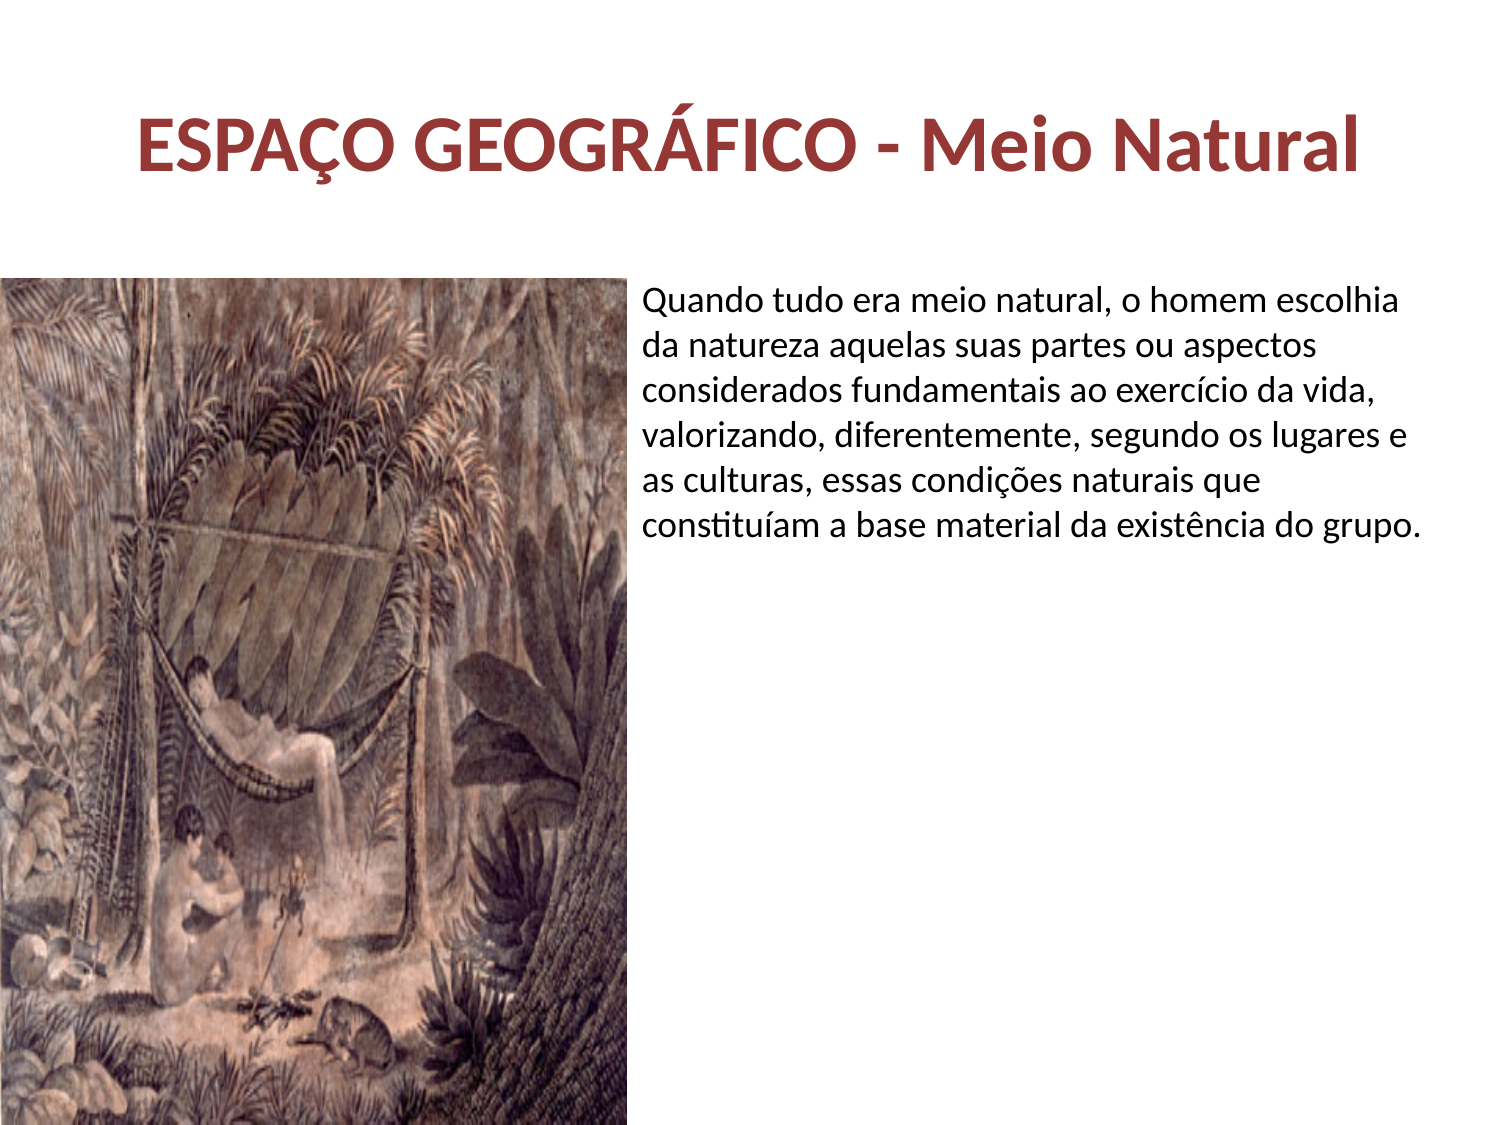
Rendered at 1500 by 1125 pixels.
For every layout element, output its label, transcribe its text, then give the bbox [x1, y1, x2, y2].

list Quando tudo era meio natural, o homem escolhia da natureza aquelas suas partes ou aspectos considerados fundamentais ao exercício da vida, valorizando, diferentemente, segundo os lugares e as culturas, essas condições naturais que constituíam a base material da existência do grupo. [626, 267, 1452, 1115]
title ESPAÇO GEOGRÁFICO - Meio Natural [75, 45, 1425, 233]
picture [0, 278, 627, 1125]
